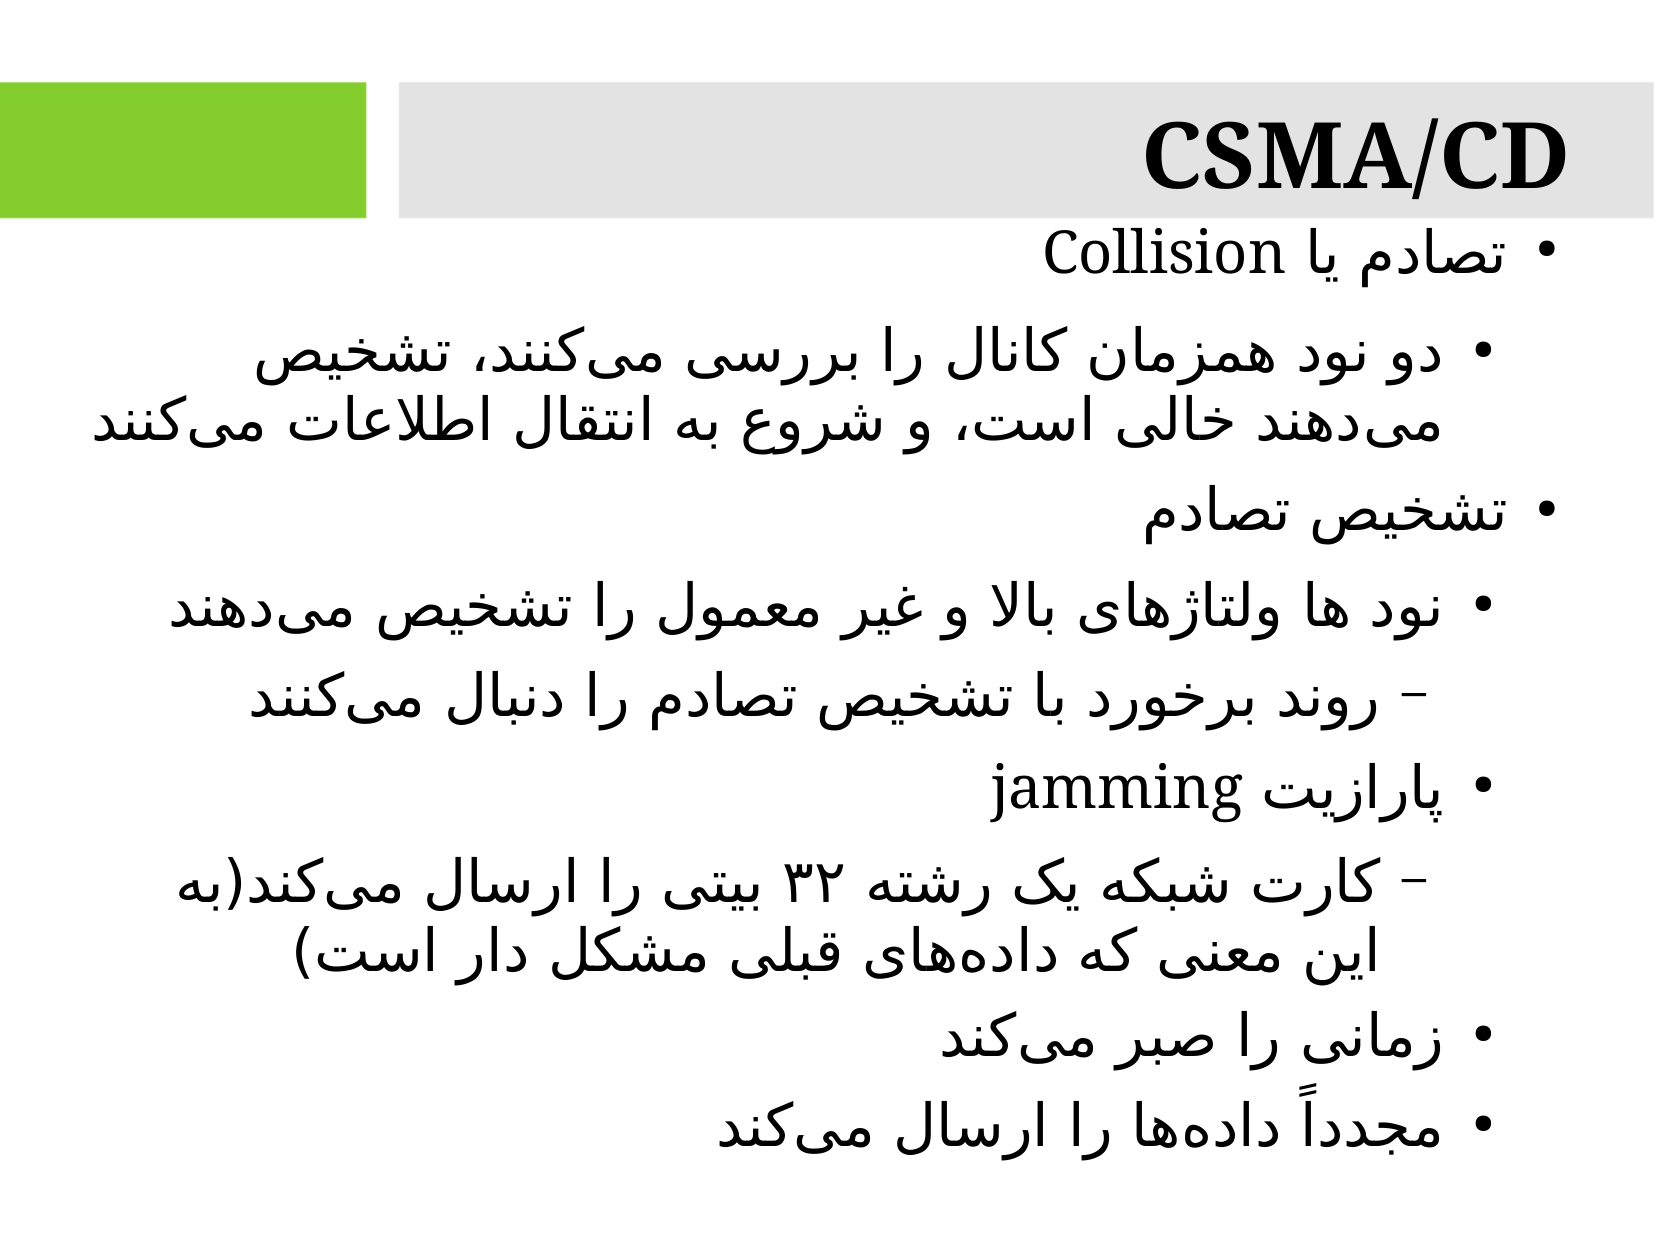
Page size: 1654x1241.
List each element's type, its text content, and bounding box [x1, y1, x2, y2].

title CSMA/CD [82, 49, 1571, 210]
picture [0, 0, 1654, 1241]
list تصادم یا Collision دو نود همزمان کانال را بررسی می‌کنند، تشخیص می‌دهند خالی است، و شروع به انتقال اطلاعات می‌کنند تشخیص تصادم نود ها ولتاژهای بالا و غیر معمول را تشخیص می‌دهند روند برخورد با تشخیص تصادم را دنبال می‌کنند پارازیت jamming کارت شبکه یک رشته ۳۲ بیتی را ارسال می‌کند(به این معنی که داده‌های قبلی مشکل دار است) زمانی را صبر می‌کند مجدداً داده‌ها را ارسال می‌کند [82, 210, 1571, 1182]
